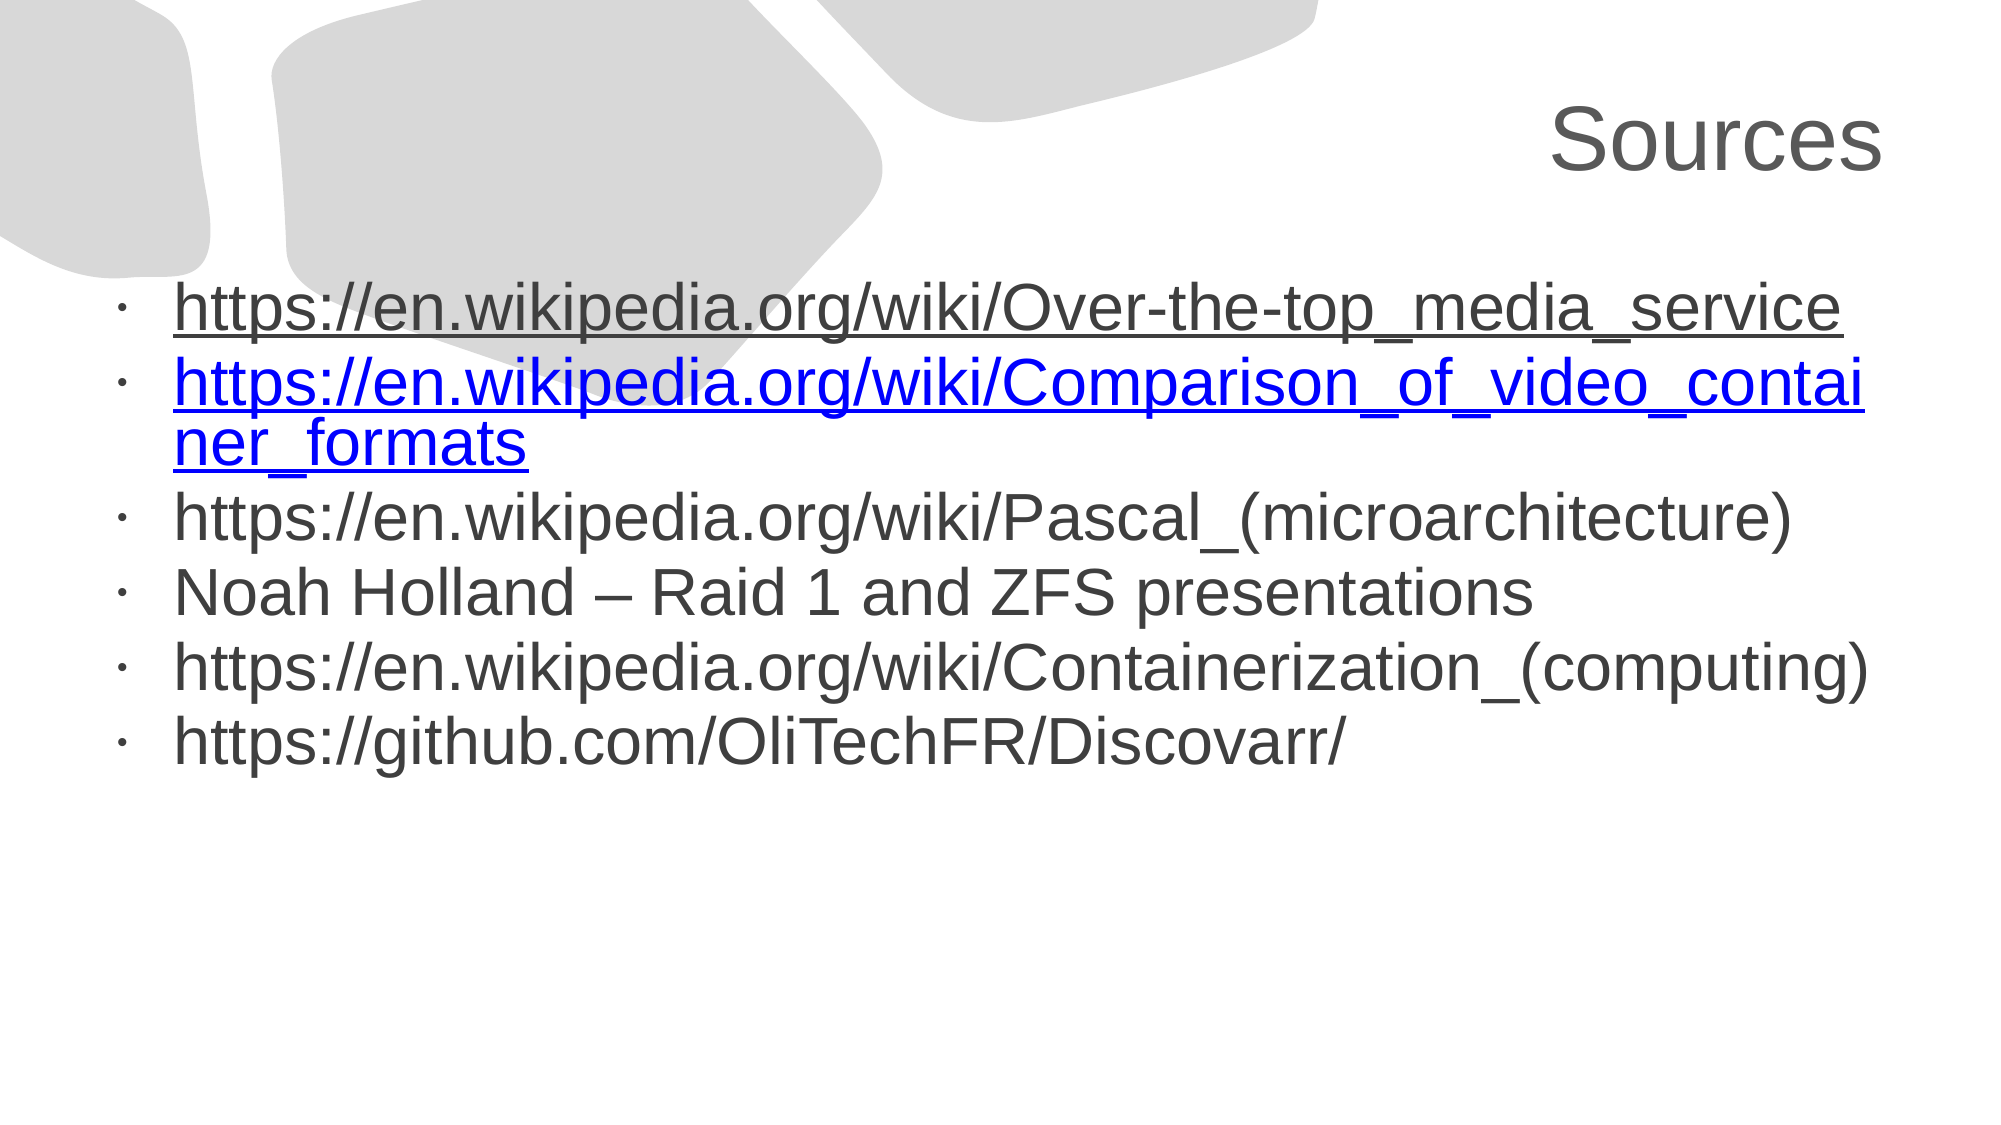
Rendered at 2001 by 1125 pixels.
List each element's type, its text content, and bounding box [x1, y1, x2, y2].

title Sources [99, 45, 1900, 233]
list https://en.wikipedia.org/wiki/Over-the-top_media_service https://en.wikipedia.org/wiki/Comparison_of_video_container_formats https://en.wikipedia.org/wiki/Pascal_(microarchitecture) Noah Holland – Raid 1 and ZFS presentations https://en.wikipedia.org/wiki/Containerization_(computing) https://github.com/OliTechFR/Discovarr/ [99, 262, 1900, 1005]
